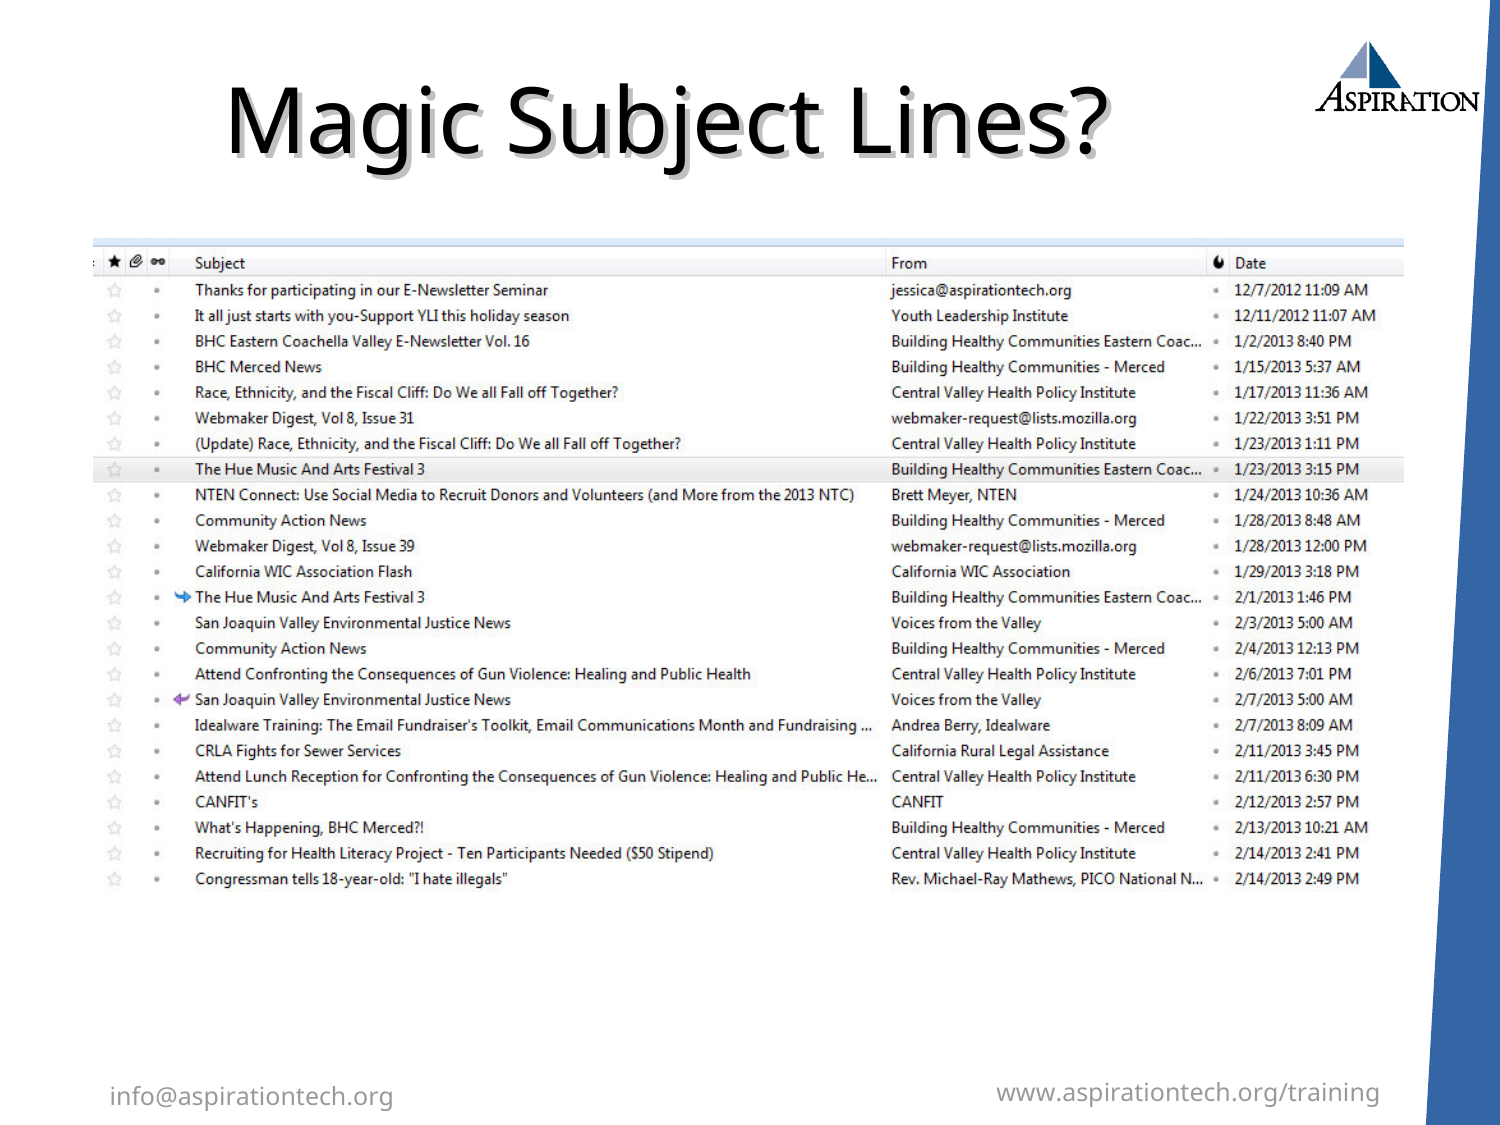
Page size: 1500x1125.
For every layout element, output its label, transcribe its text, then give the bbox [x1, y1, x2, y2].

picture [93, 238, 1404, 892]
title Magic Subject Lines? [49, 19, 1284, 206]
picture [1315, 41, 1480, 120]
